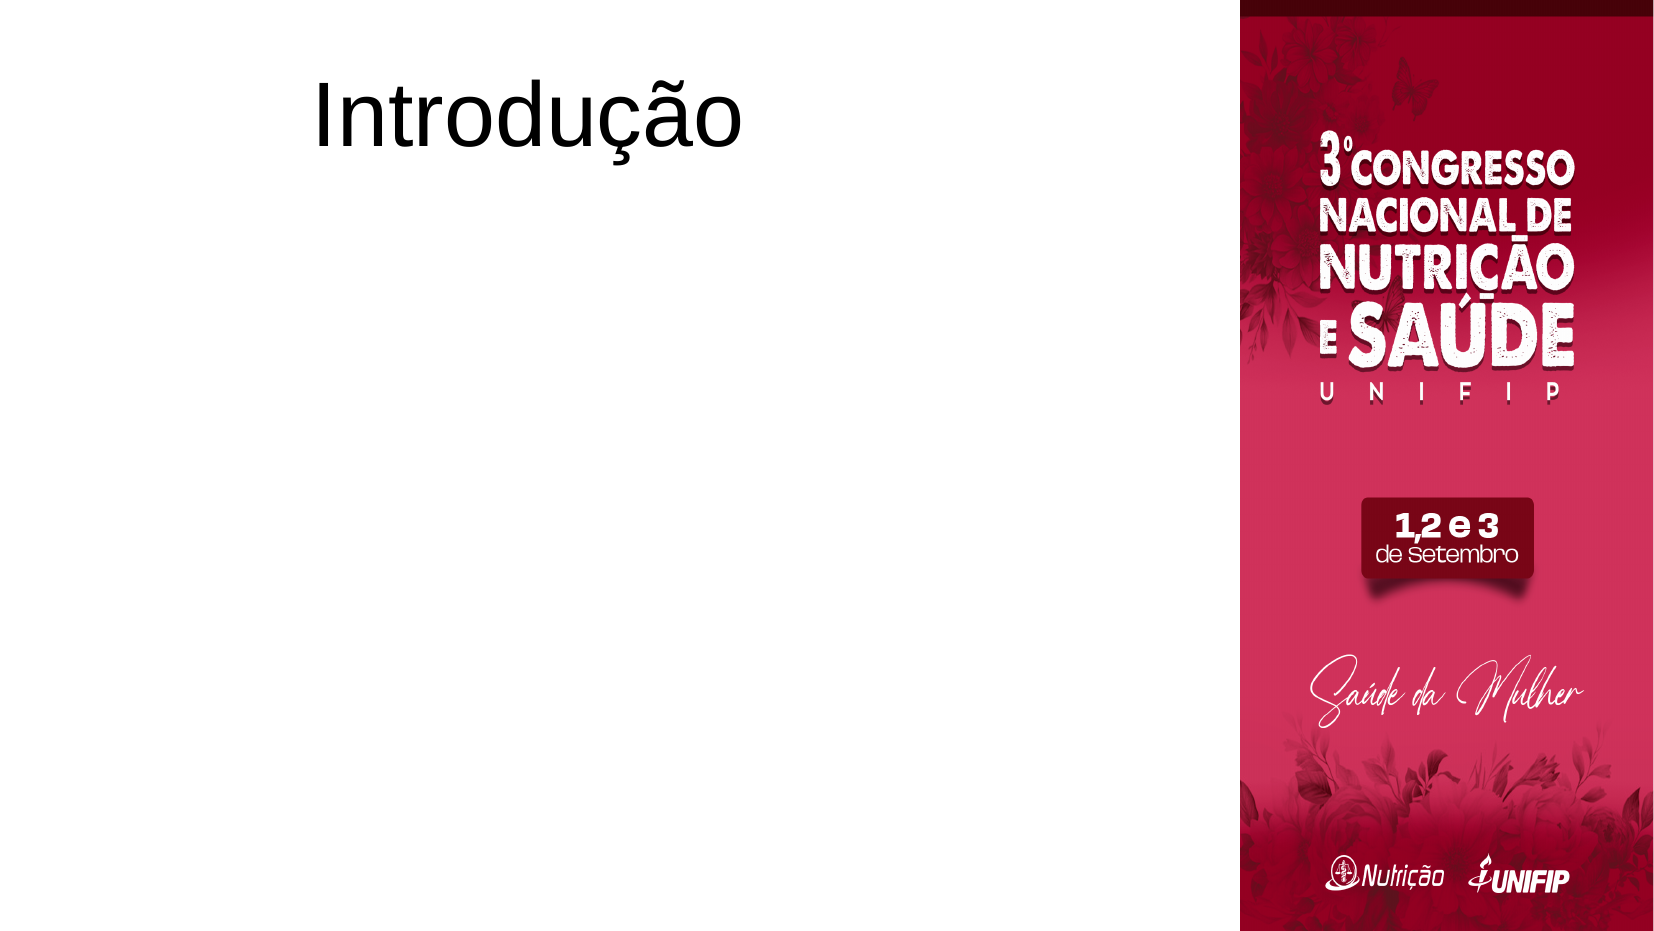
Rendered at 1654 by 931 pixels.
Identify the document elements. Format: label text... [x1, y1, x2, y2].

picture [1240, 0, 1654, 931]
title Introdução [82, 37, 975, 193]
